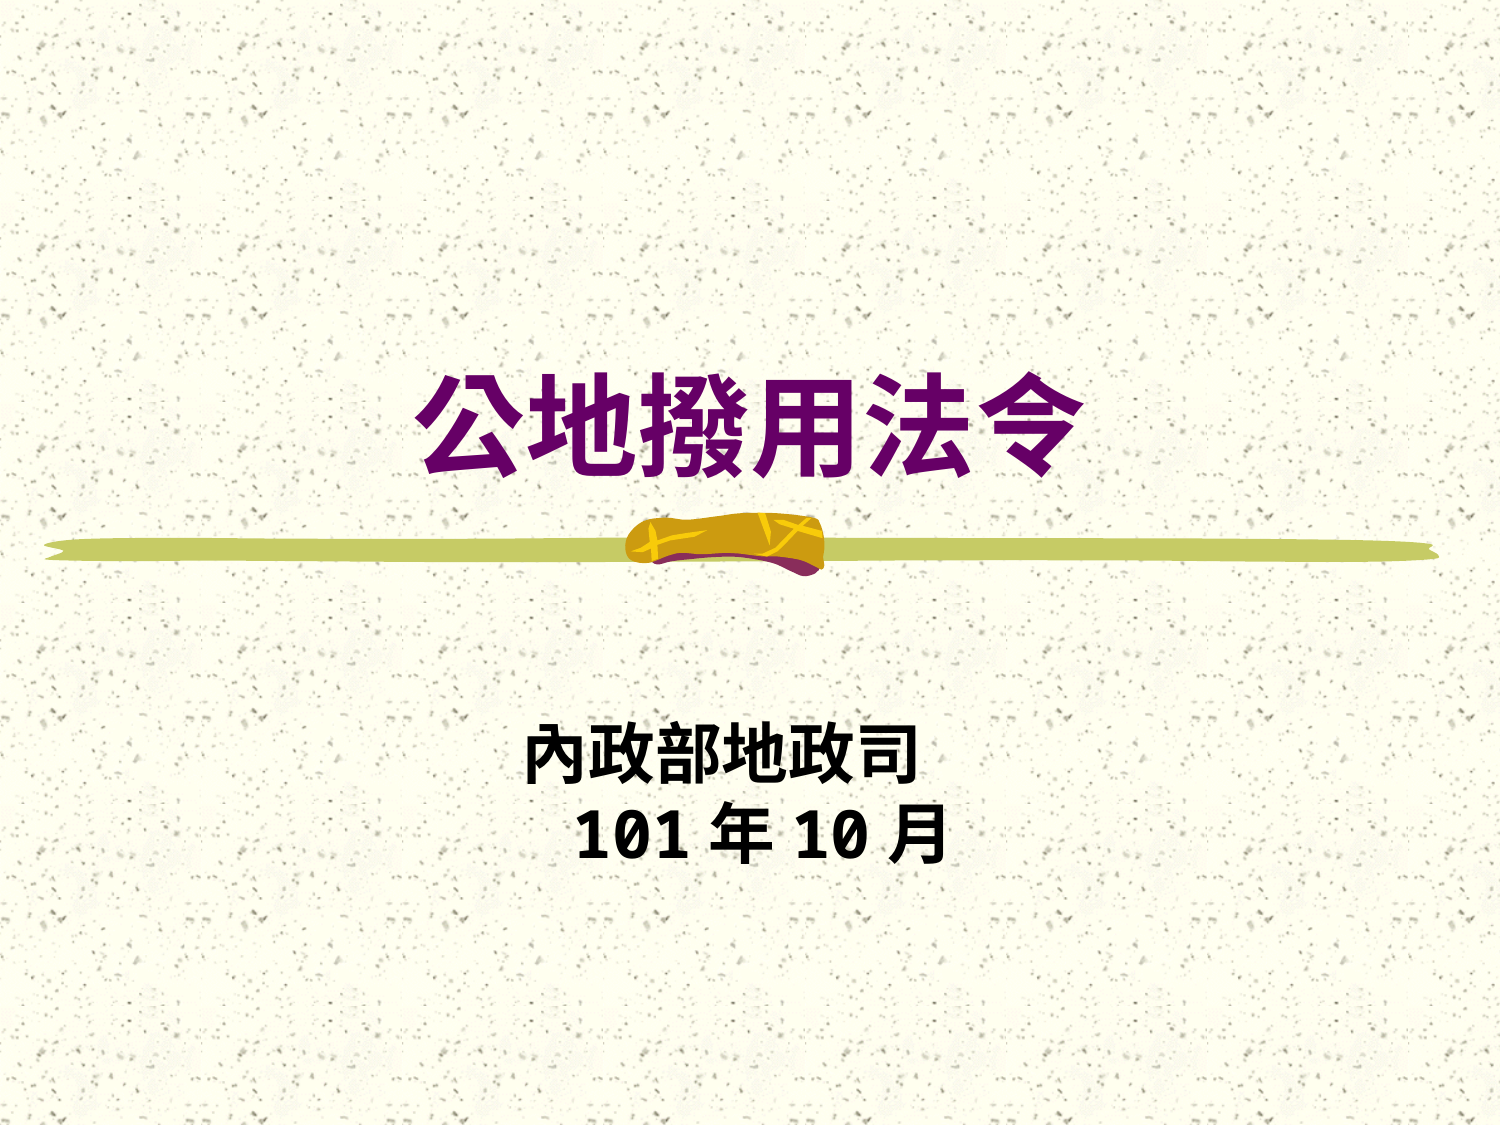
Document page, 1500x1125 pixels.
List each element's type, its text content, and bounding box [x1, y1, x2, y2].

text_box [123, 90, 1424, 196]
subtitle 內政部地政司 101年10月 [230, 704, 1281, 880]
title 公地撥用法令 [41, 348, 1459, 499]
